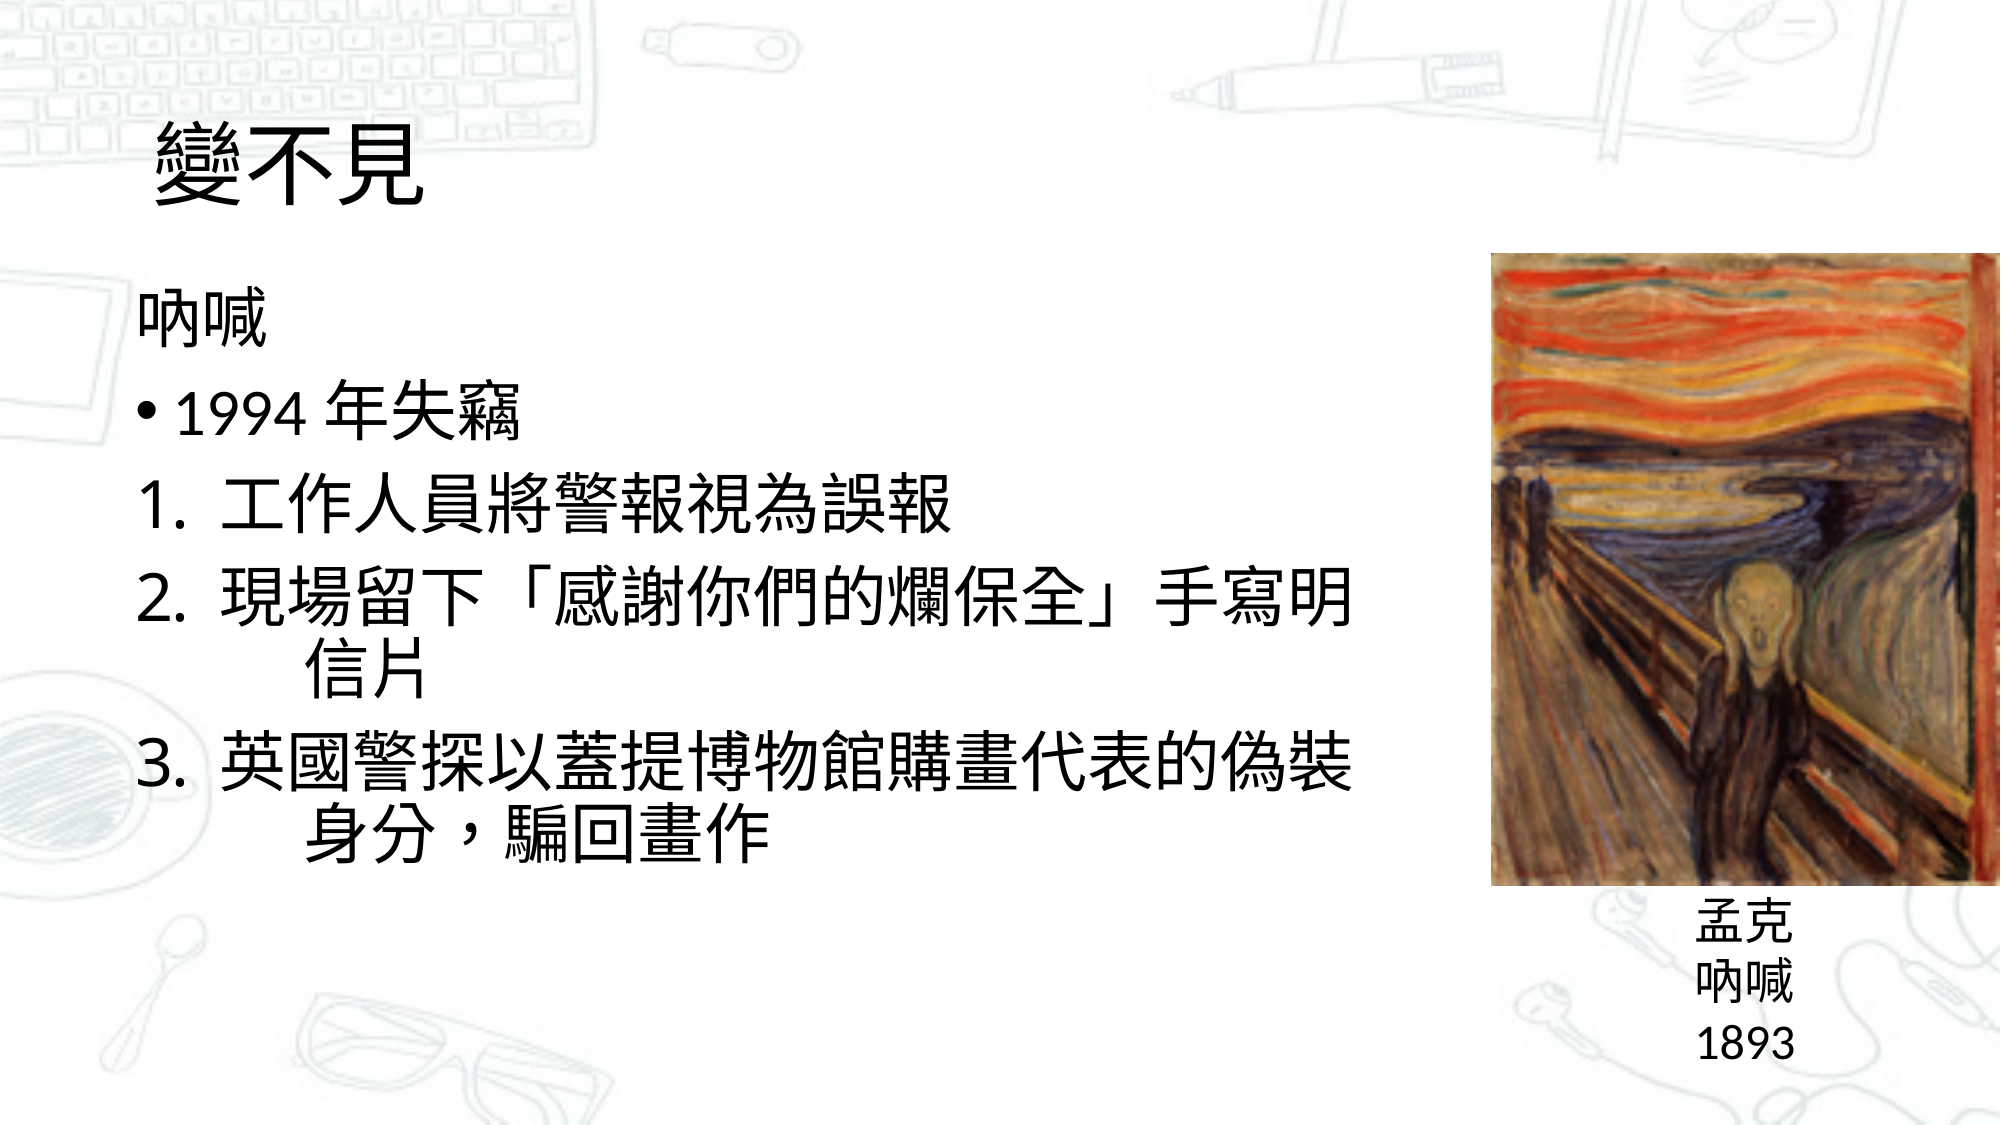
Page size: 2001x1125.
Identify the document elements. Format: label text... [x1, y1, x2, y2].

title 變不見 [137, 59, 1863, 278]
picture [1491, 253, 2000, 886]
list 吶喊 1994年失竊 工作人員將警報視為誤報 現場留下「感謝你們的爛保全」手寫明信片 英國警探以蓋提博物館購畫代表的偽裝身分，騙回畫作 [120, 277, 1412, 1075]
text_box 孟克 吶喊 1893 [1679, 882, 1811, 1077]
